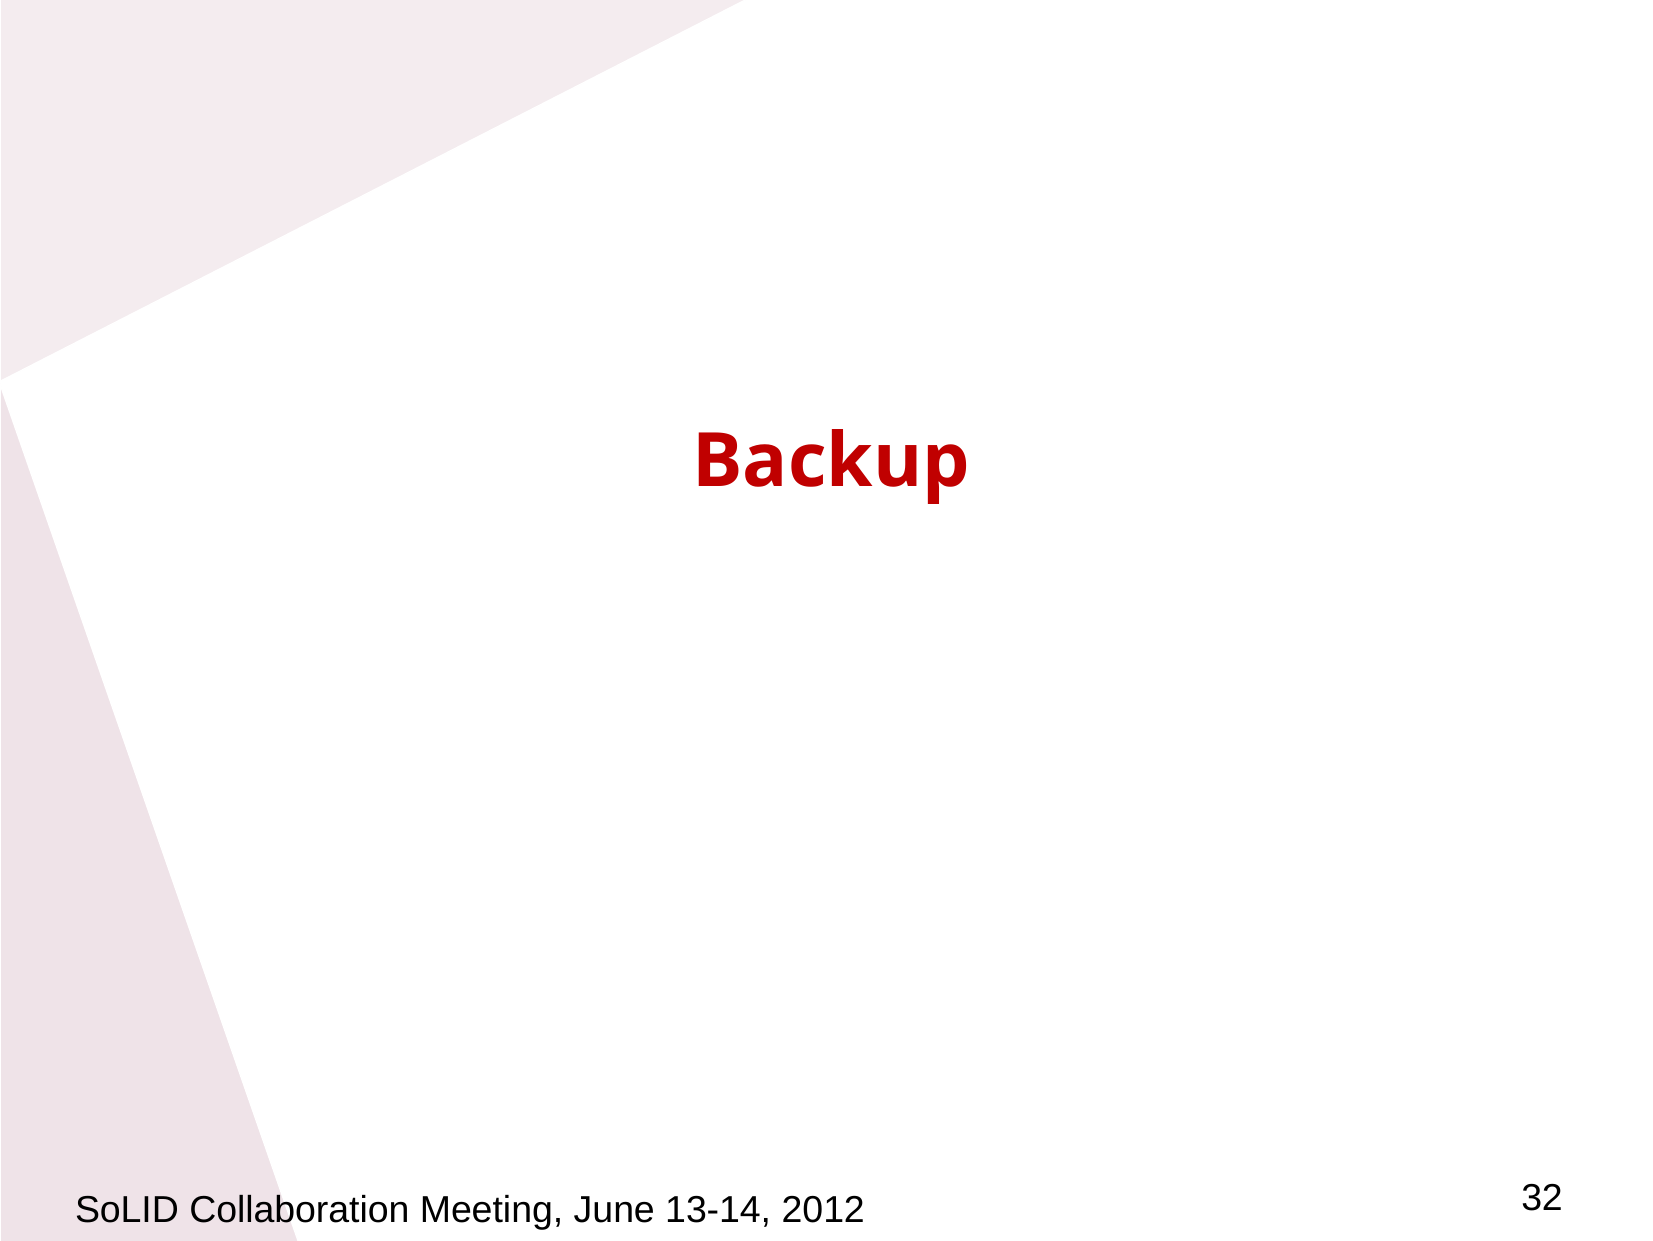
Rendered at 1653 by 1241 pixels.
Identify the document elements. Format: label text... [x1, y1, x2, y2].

title Backup [75, 412, 1588, 538]
